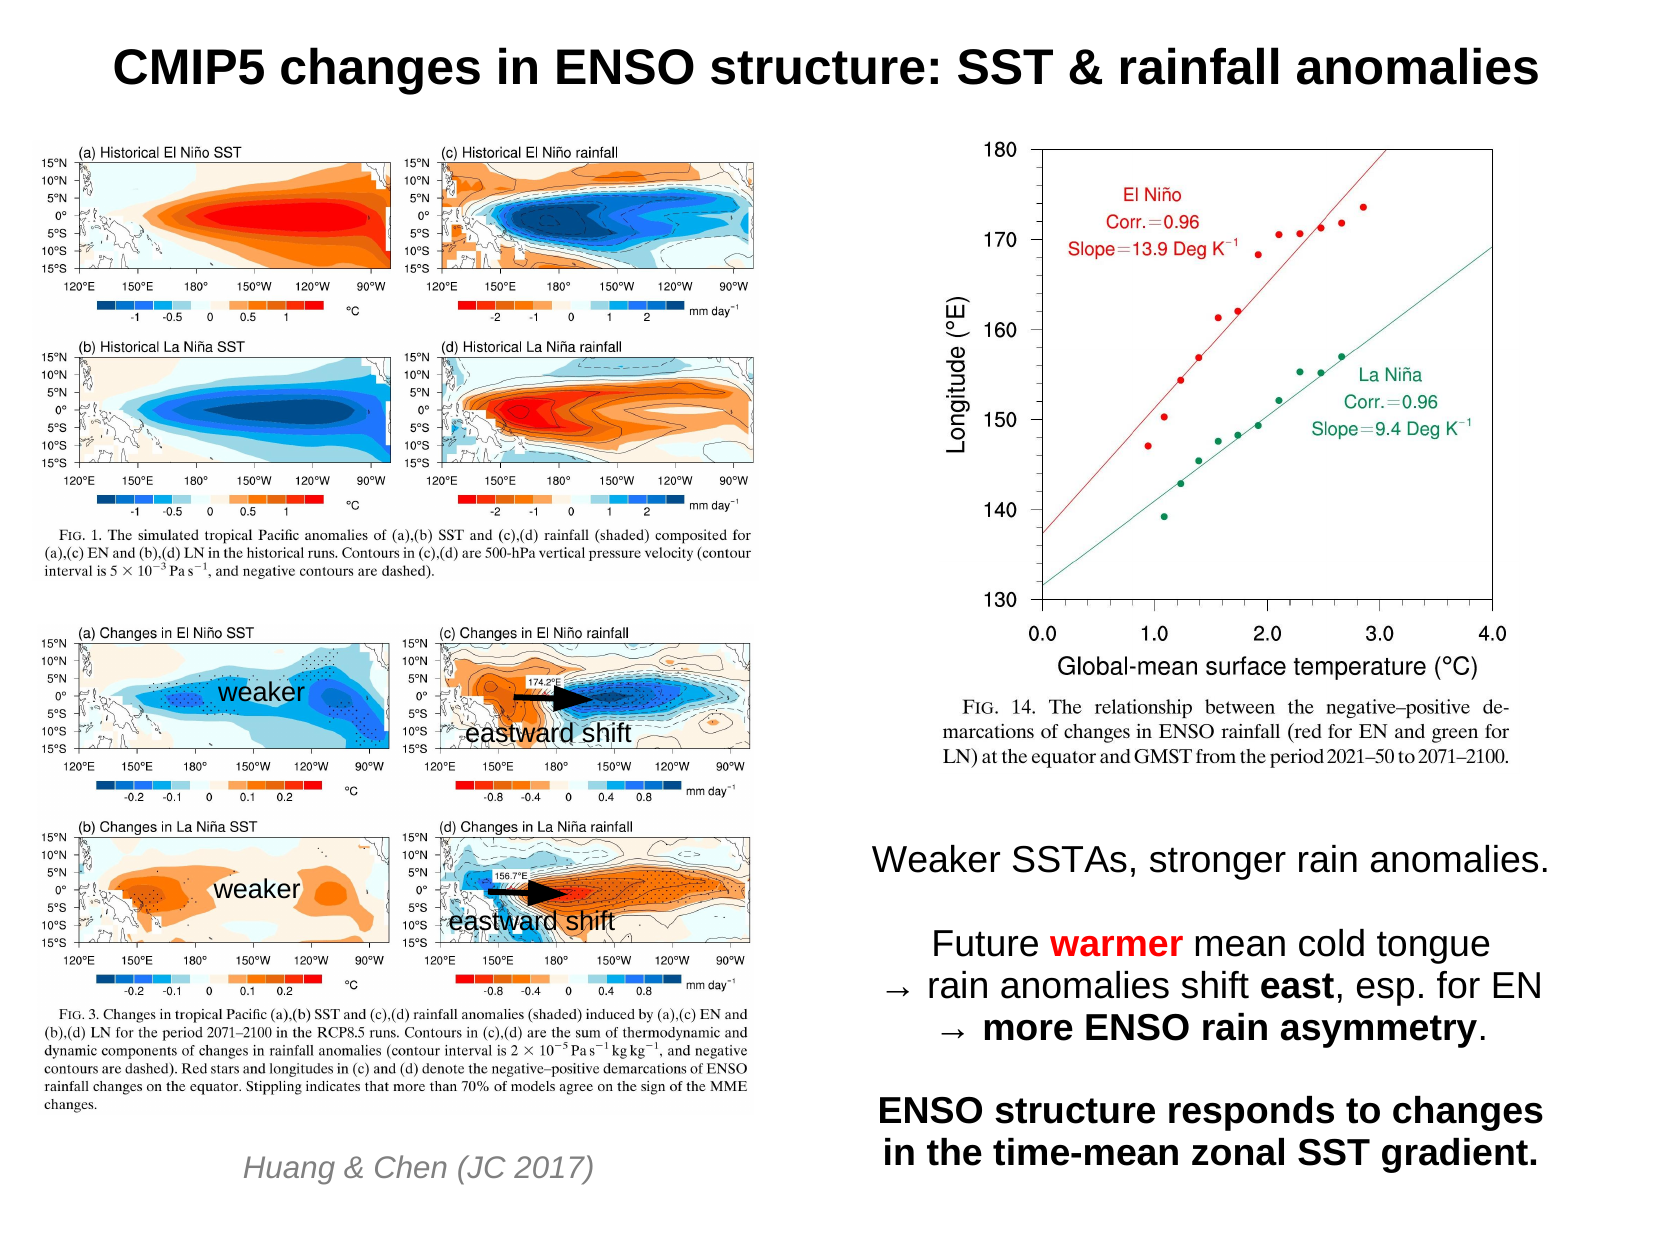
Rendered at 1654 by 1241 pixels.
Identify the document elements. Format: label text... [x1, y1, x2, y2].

text_box Weaker SSTAs, stronger rain anomalies. Future warmer mean cold tongue → rain anomalies shift east, esp. for EN → more ENSO rain asymmetry. ENSO structure responds to changes in the time-mean zonal SST gradient. [818, 832, 1604, 1181]
text_box eastward shift [451, 711, 646, 756]
text_box eastward shift [435, 899, 629, 944]
text_box weaker [200, 868, 314, 912]
picture [37, 624, 754, 1115]
picture [32, 140, 759, 581]
text_box CMIP5 changes in ENSO structure: SST & rainfall anomalies [39, 25, 1615, 95]
picture [939, 137, 1520, 774]
text_box Huang & Chen (JC 2017) [222, 1139, 611, 1193]
text_box weaker [204, 670, 319, 715]
